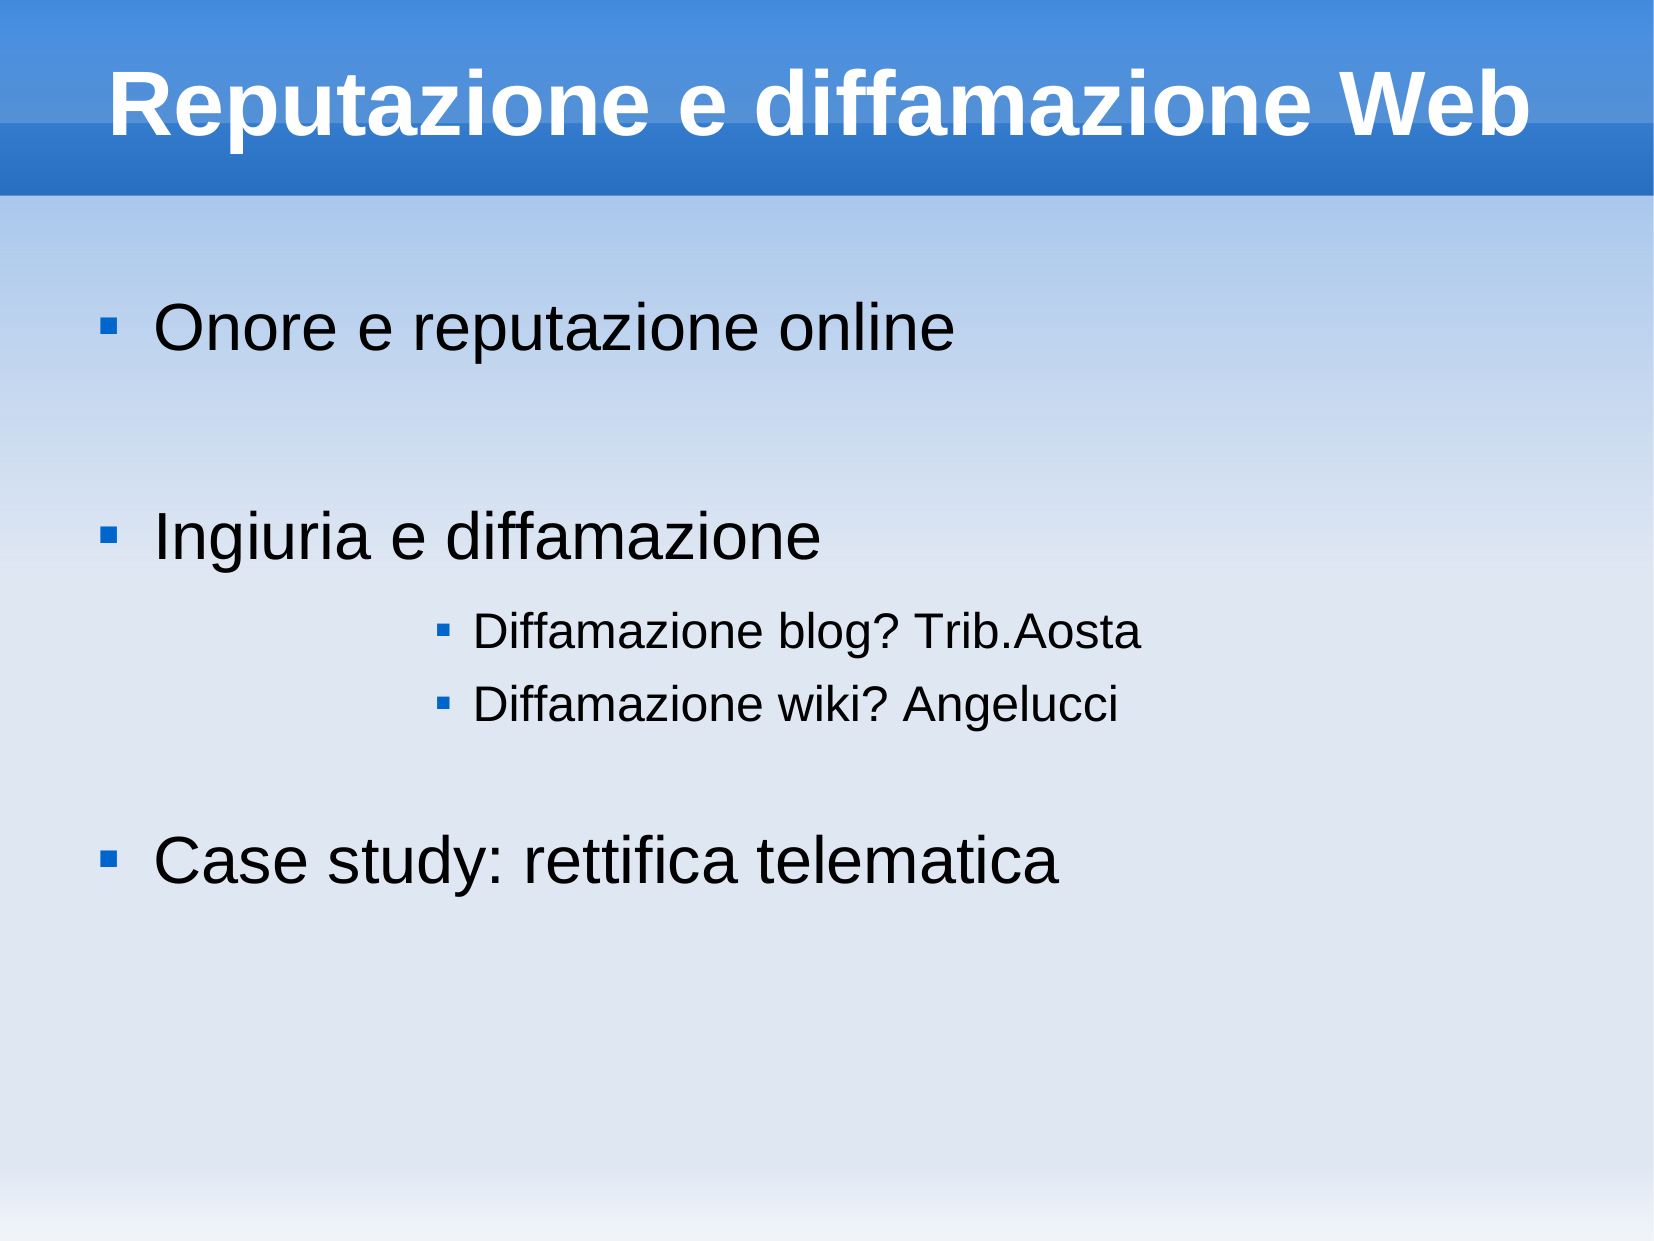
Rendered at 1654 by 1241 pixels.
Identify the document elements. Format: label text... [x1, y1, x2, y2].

list Onore e reputazione online Ingiuria e diffamazione Diffamazione blog? Trib.Aosta Diffamazione wiki? Angelucci Case study: rettifica telematica [82, 290, 1571, 1094]
title Reputazione e diffamazione Web [76, 7, 1565, 200]
picture [0, 0, 1654, 1241]
